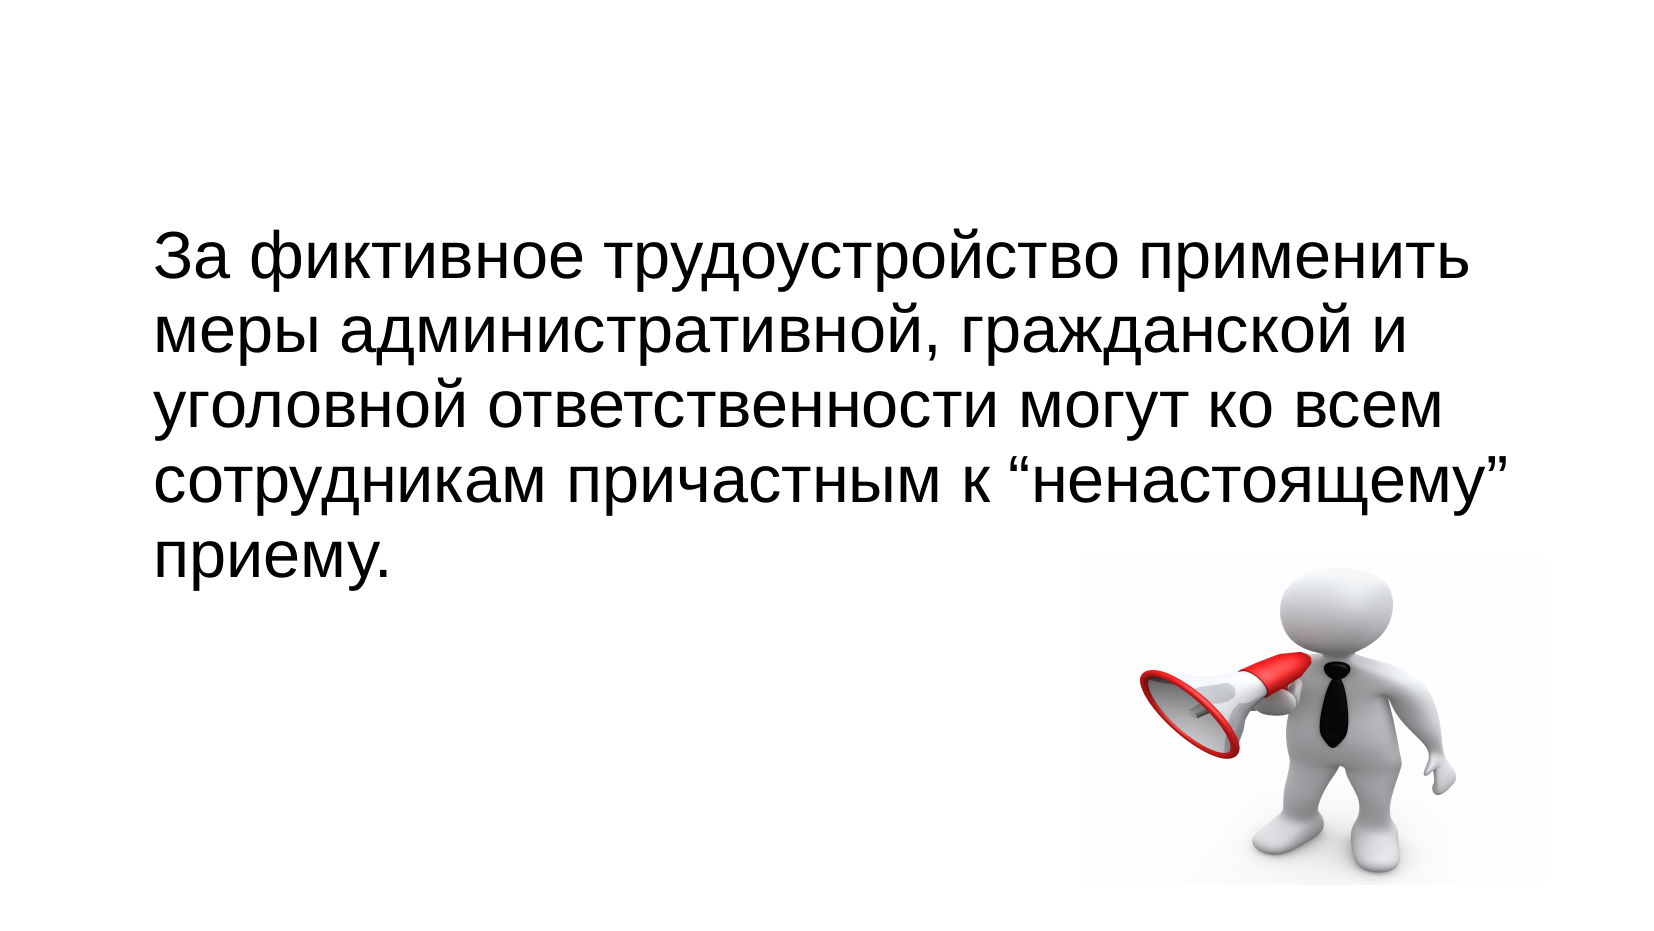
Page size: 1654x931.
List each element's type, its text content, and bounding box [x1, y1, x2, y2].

picture [1080, 554, 1546, 885]
list За фиктивное трудоустройство применить меры административной, гражданской и уголовной ответственности могут ко всем сотрудникам причастным к “ненастоящему” приему. [82, 217, 1571, 758]
